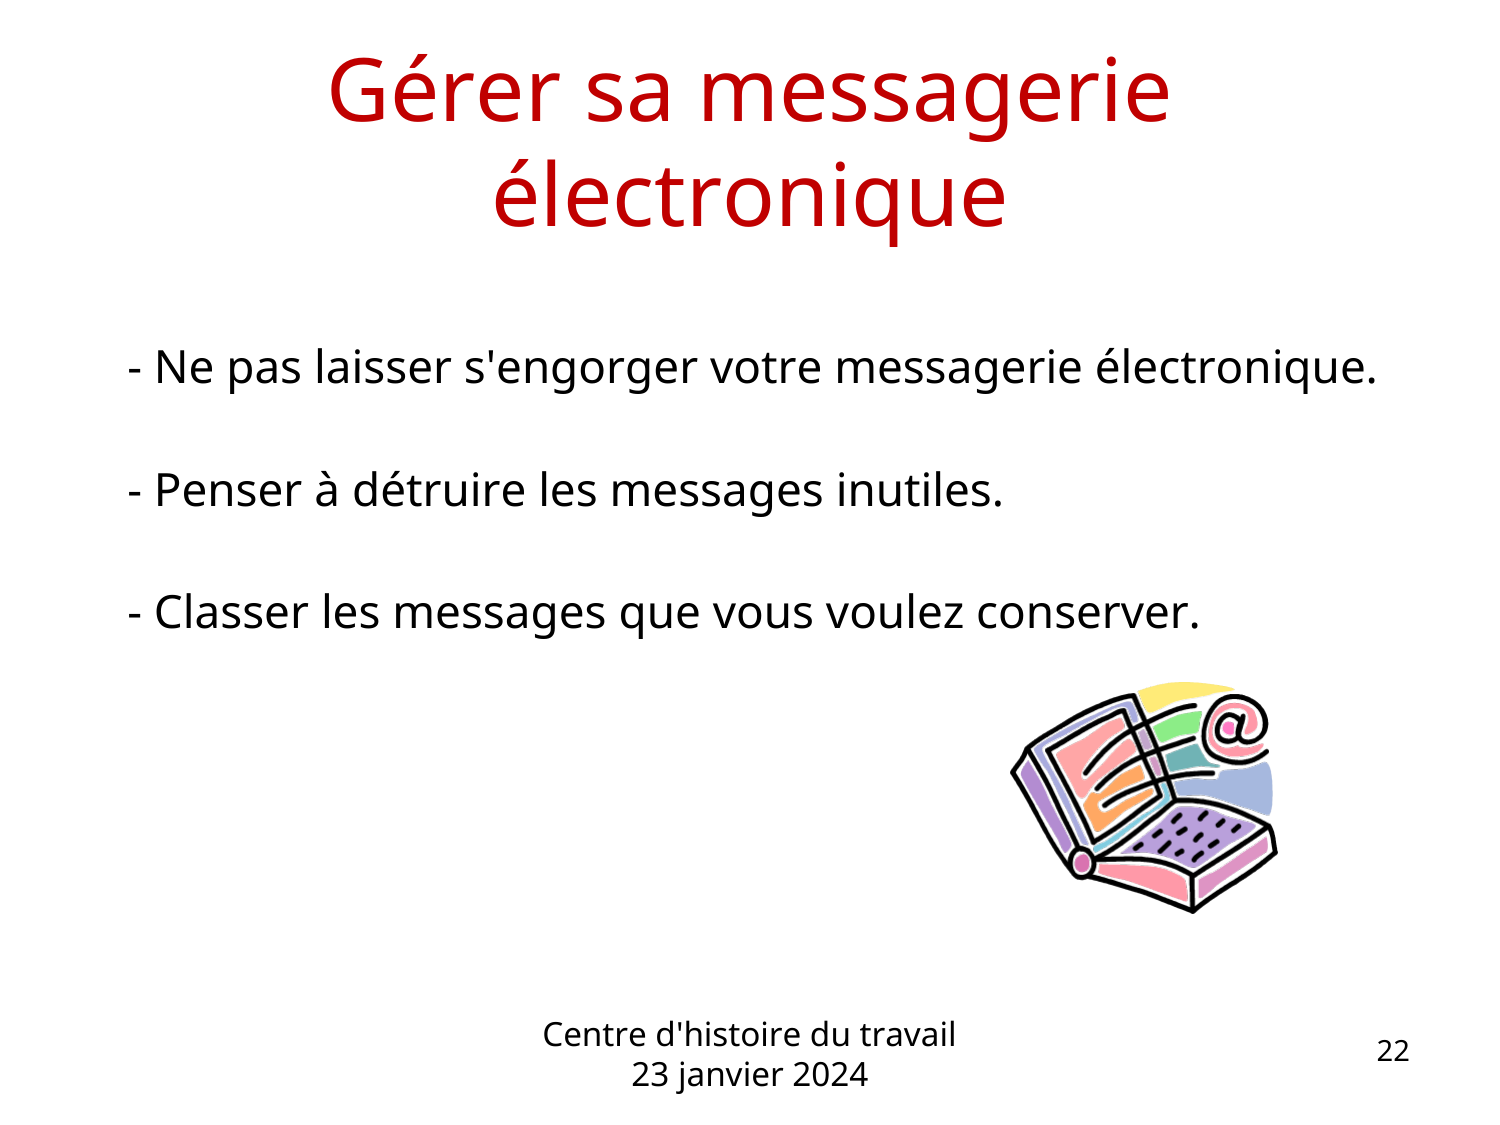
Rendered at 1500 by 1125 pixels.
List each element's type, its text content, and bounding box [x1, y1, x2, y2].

picture [1009, 679, 1282, 917]
text_box Gérer sa messagerie électronique [75, 45, 1426, 233]
text_box - Ne pas laisser s'engorger votre messagerie électronique. - Penser à détruire les messages inutiles. - Classer les messages que vous voulez conserver. [112, 208, 1463, 951]
text_box Centre d'histoire du travail 23 janvier 2024 [512, 1005, 988, 1084]
text_box <numéro> [1074, 1024, 1426, 1103]
